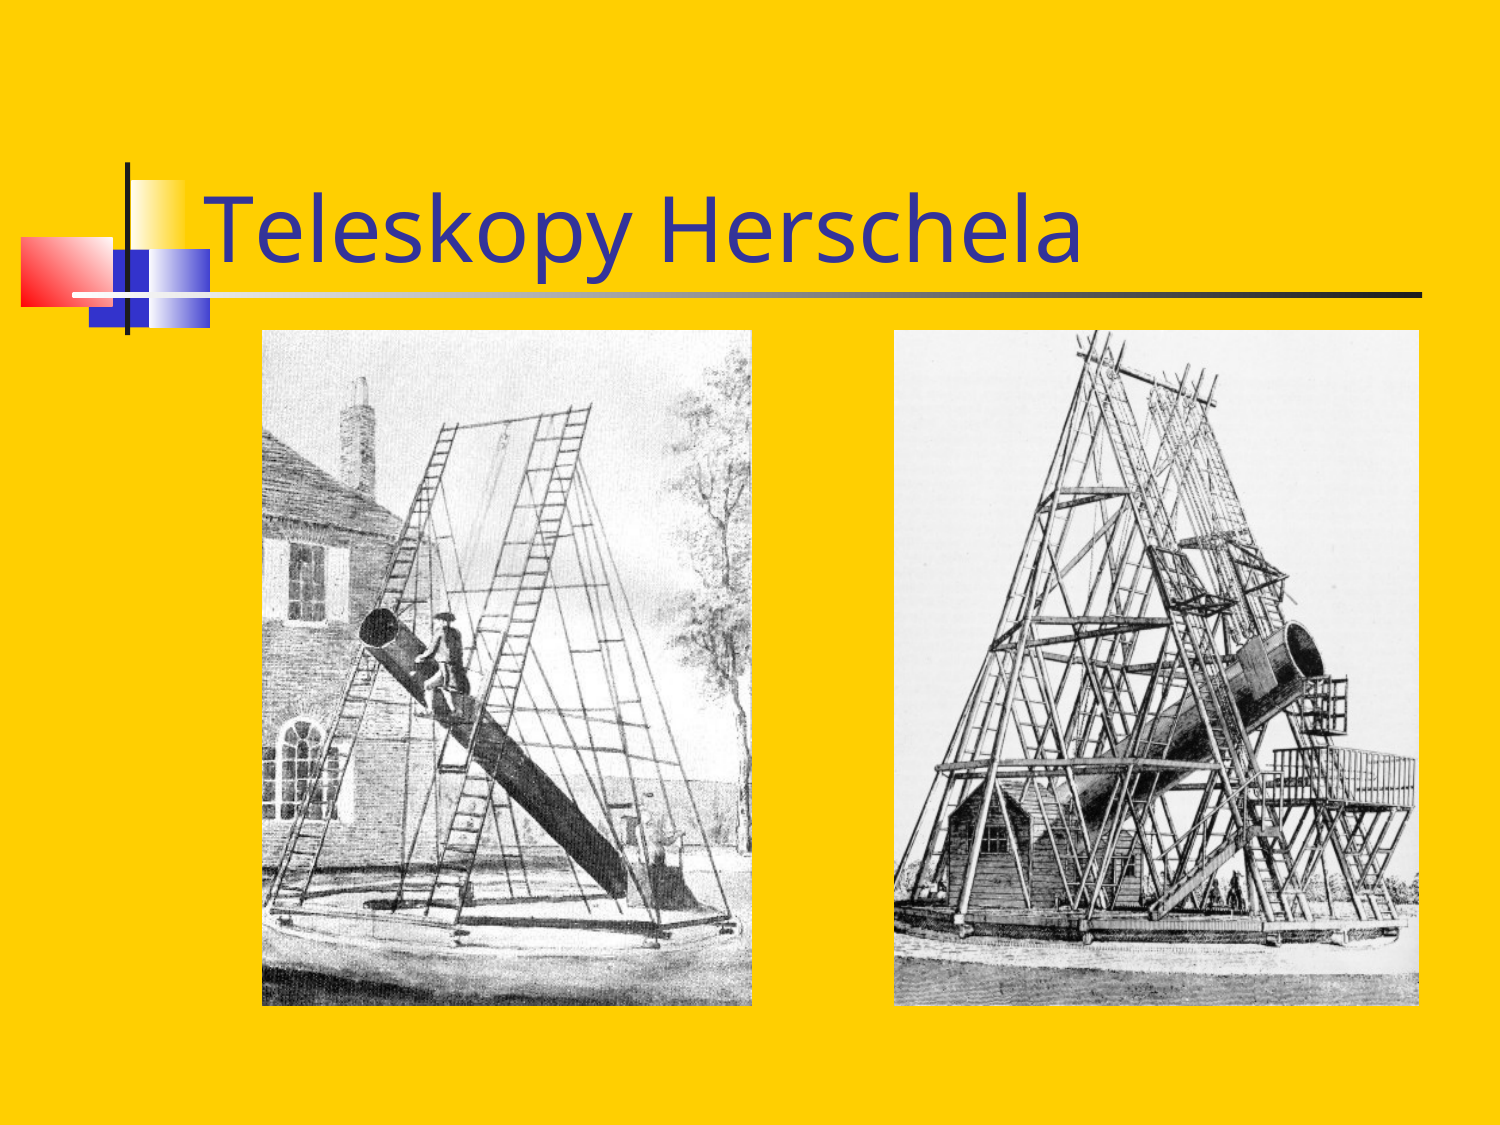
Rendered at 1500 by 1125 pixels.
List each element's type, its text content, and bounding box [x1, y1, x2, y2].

text_box [894, 331, 1419, 1007]
title Teleskopy Herschela [188, 101, 1468, 289]
text_box [262, 331, 752, 1007]
